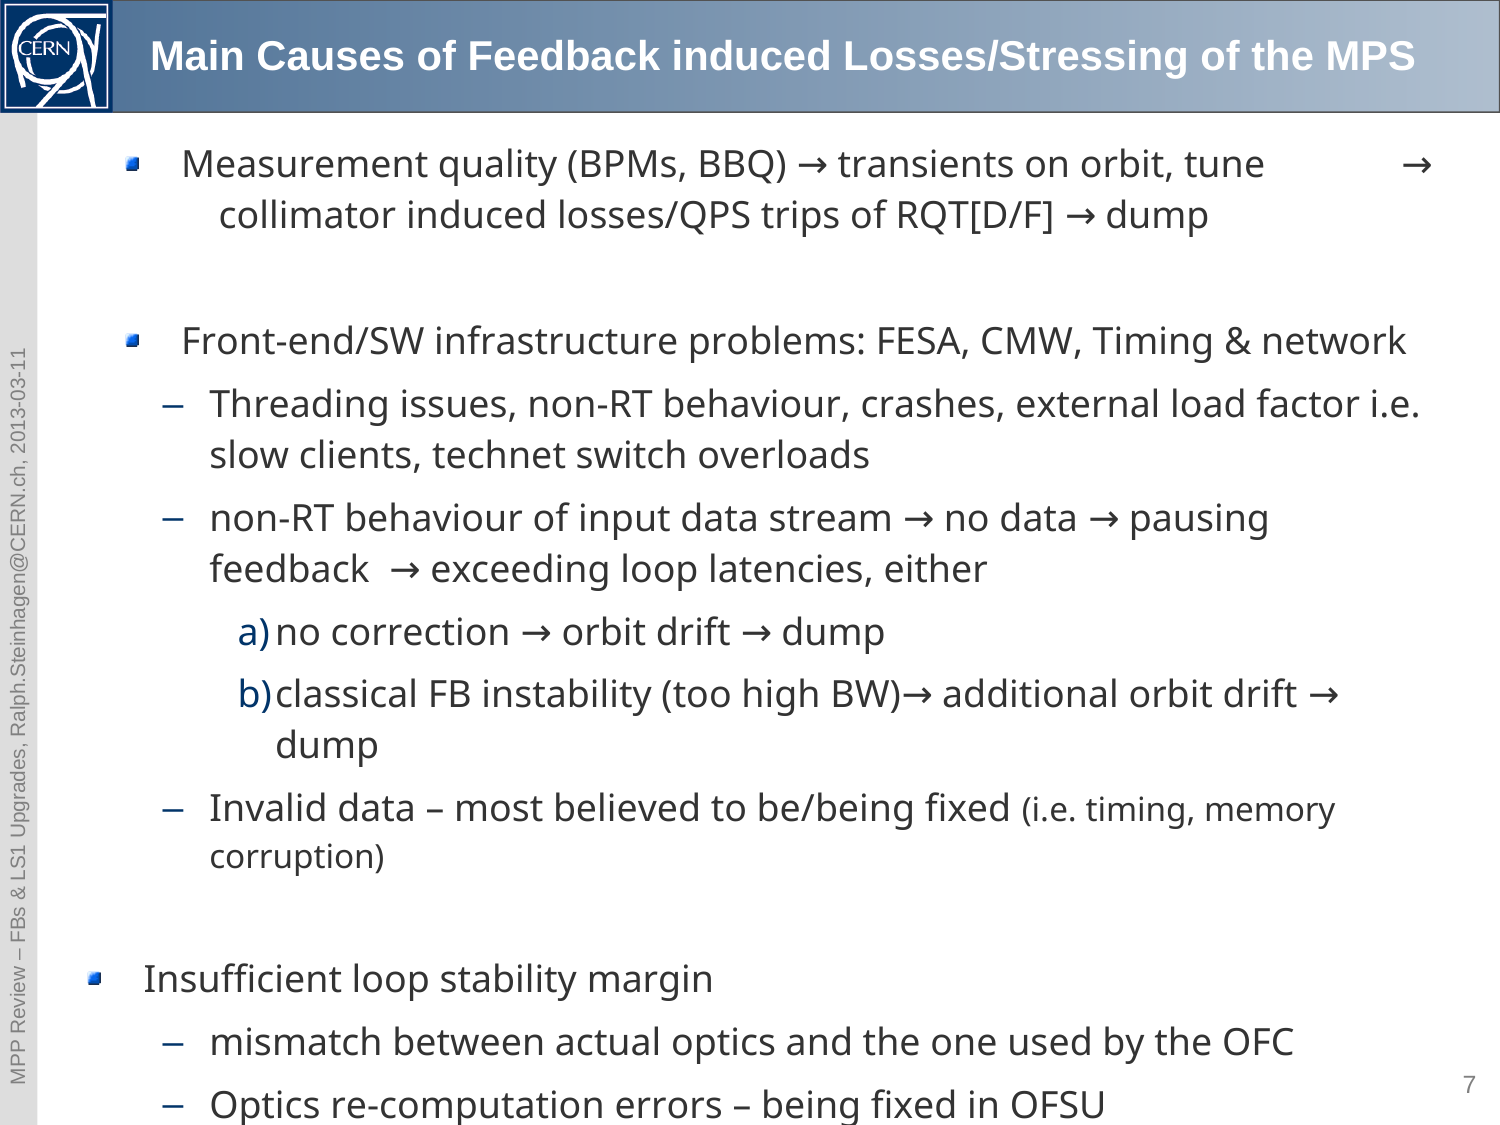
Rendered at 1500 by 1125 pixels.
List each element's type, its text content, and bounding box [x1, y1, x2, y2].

picture [0, 0, 113, 113]
list Measurement quality (BPMs, BBQ) → transients on orbit, tune → collimator induced losses/QPS trips of RQT[D/F] → dump Front-end/SW infrastructure problems: FESA, CMW, Timing & network Threading issues, non-RT behaviour, crashes, external load factor i.e. slow clients, technet switch overloads non-RT behaviour of input data stream → no data → pausing feedback → exceeding loop latencies, either no correction → orbit drift → dump classical FB instability (too high BW)→ additional orbit drift → dump Invalid data – most believed to be/being fixed (i.e. timing, memory corruption) Insufficient loop stability margin mismatch between actual optics and the one used by the OFC Optics re-computation errors – being fixed in OFSU FB running at the design stability limit [87, 137, 1438, 1030]
title Main Causes of Feedback induced Losses/Stressing of the MPS [150, 0, 1449, 113]
